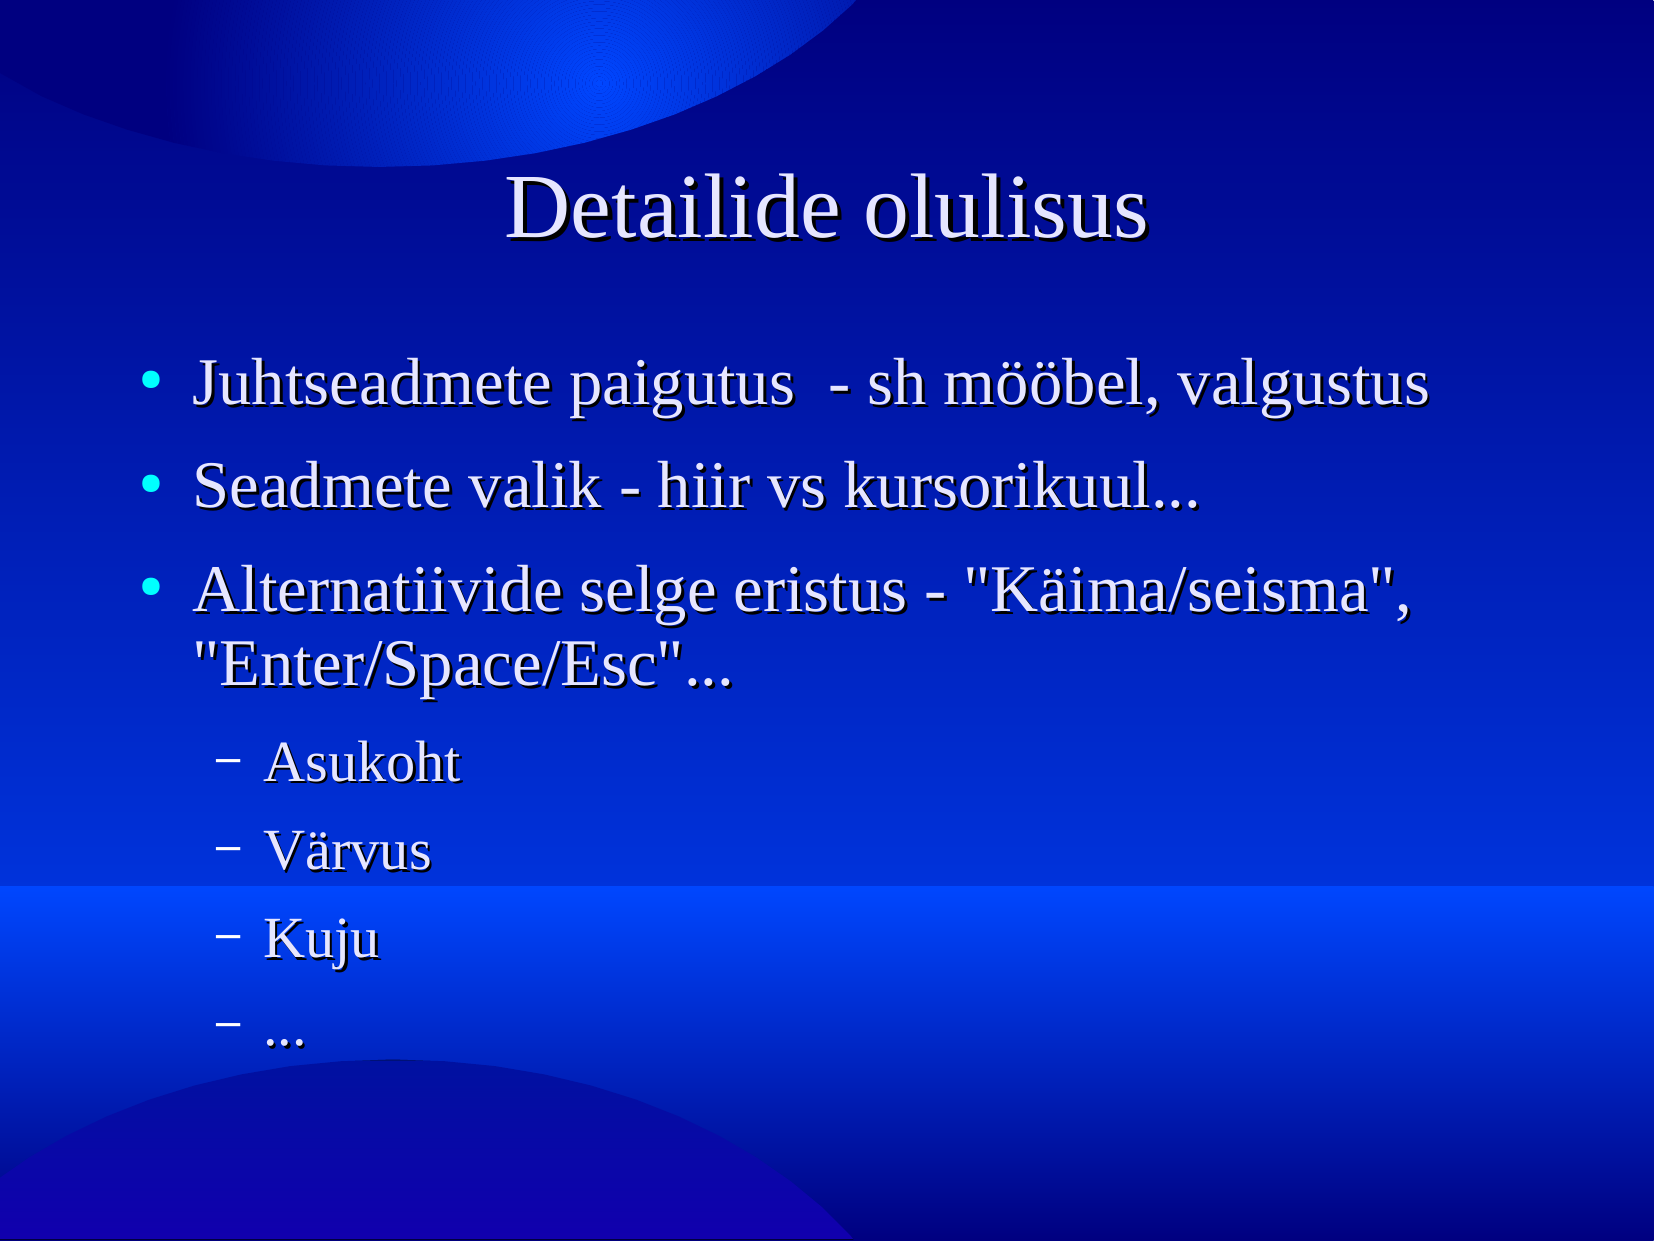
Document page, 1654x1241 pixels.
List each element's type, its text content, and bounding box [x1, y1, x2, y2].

title Detailide olulisus [121, 102, 1534, 311]
list Juhtseadmete paigutus - sh mööbel, valgustus Seadmete valik - hiir vs kursorikuul... Alternatiivide selge eristus - "Käima/seisma", "Enter/Space/Esc"... Asukoht Värvus Kuju ... [121, 344, 1534, 1127]
